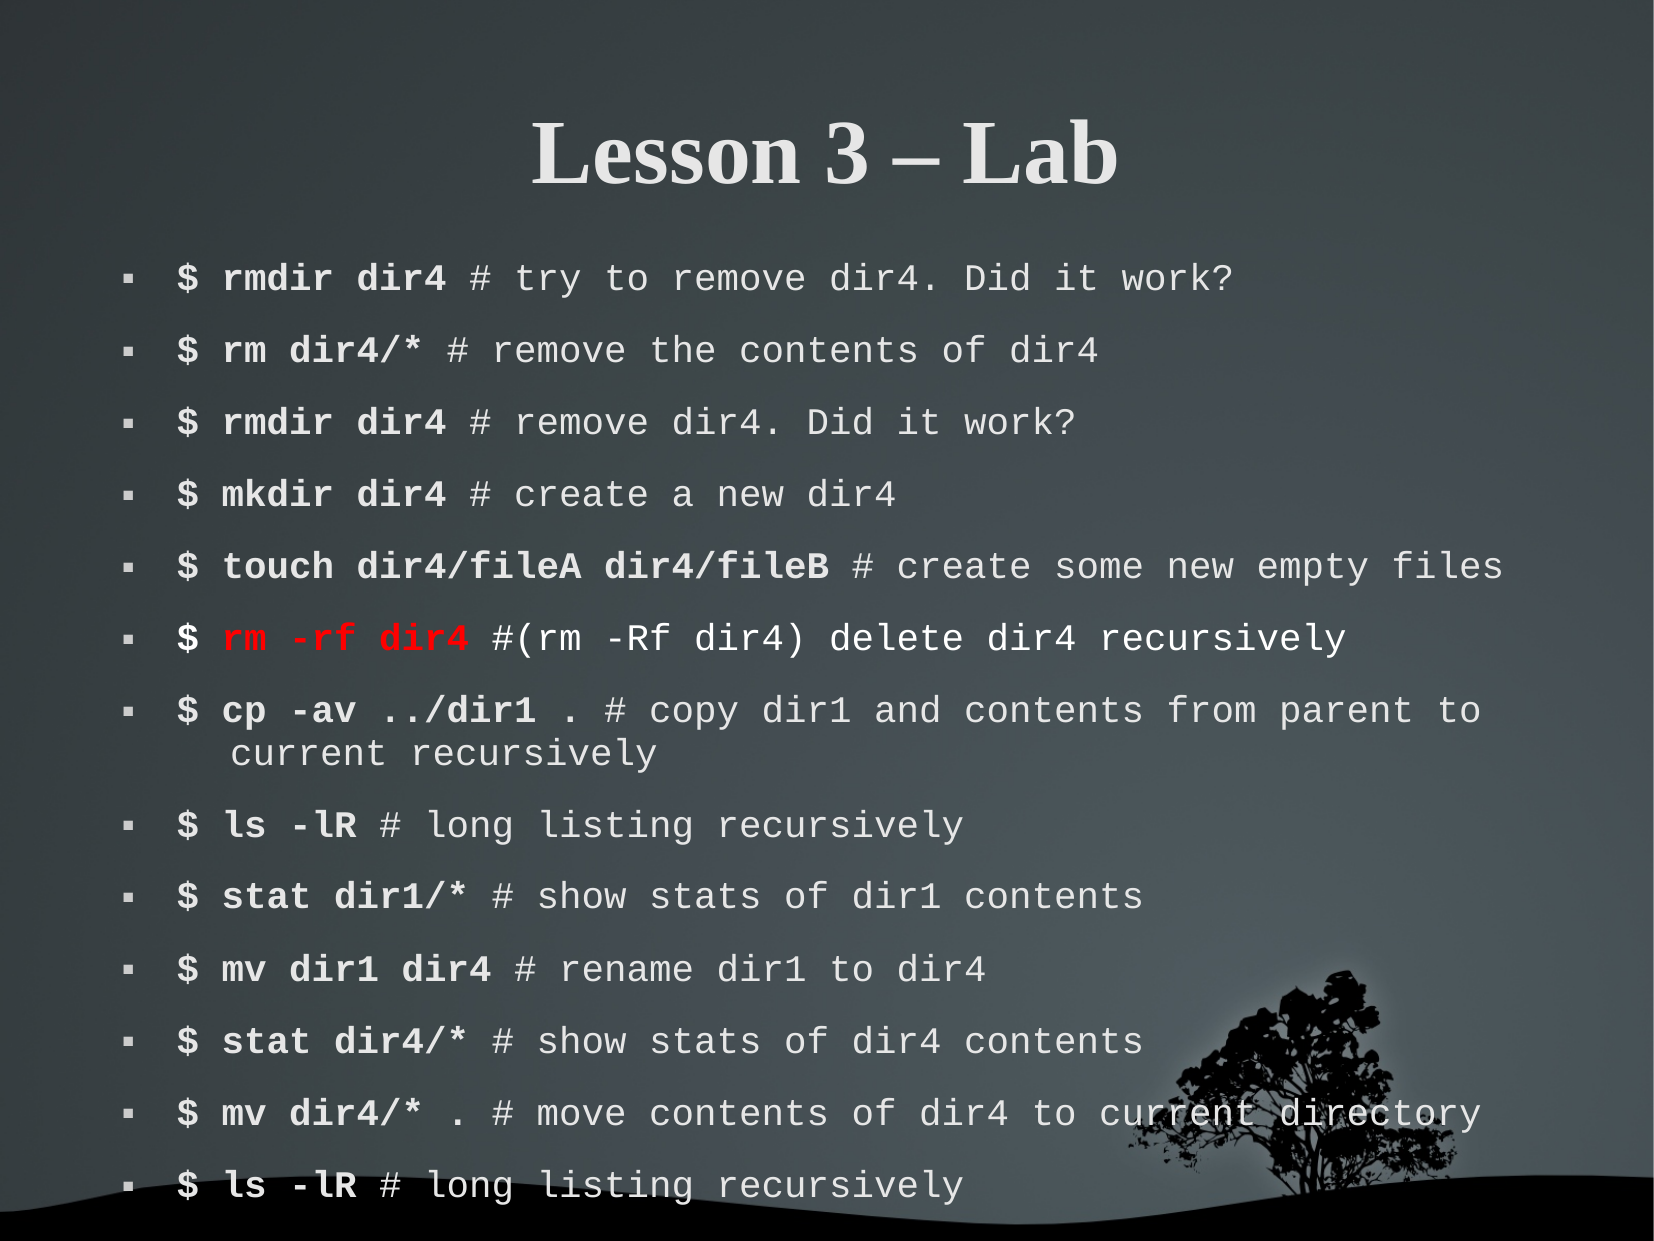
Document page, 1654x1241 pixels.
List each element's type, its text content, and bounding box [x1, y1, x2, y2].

picture [0, 0, 1654, 1241]
list $ rmdir dir4 # try to remove dir4. Did it work? $ rm dir4/* # remove the contents of dir4 $ rmdir dir4 # remove dir4. Did it work? $ mkdir dir4 # create a new dir4 $ touch dir4/fileA dir4/fileB # create some new empty files $ rm -rf dir4 #(rm -Rf dir4) delete dir4 recursively $ cp -av ../dir1 . # copy dir1 and contents from parent to current recursively $ ls -lR # long listing recursively $ stat dir1/* # show stats of dir1 contents $ mv dir1 dir4 # rename dir1 to dir4 $ stat dir4/* # show stats of dir4 contents $ mv dir4/* . # move contents of dir4 to current directory $ ls -lR # long listing recursively [88, 258, 1577, 1209]
title Lesson 3 – Lab [82, 49, 1571, 257]
